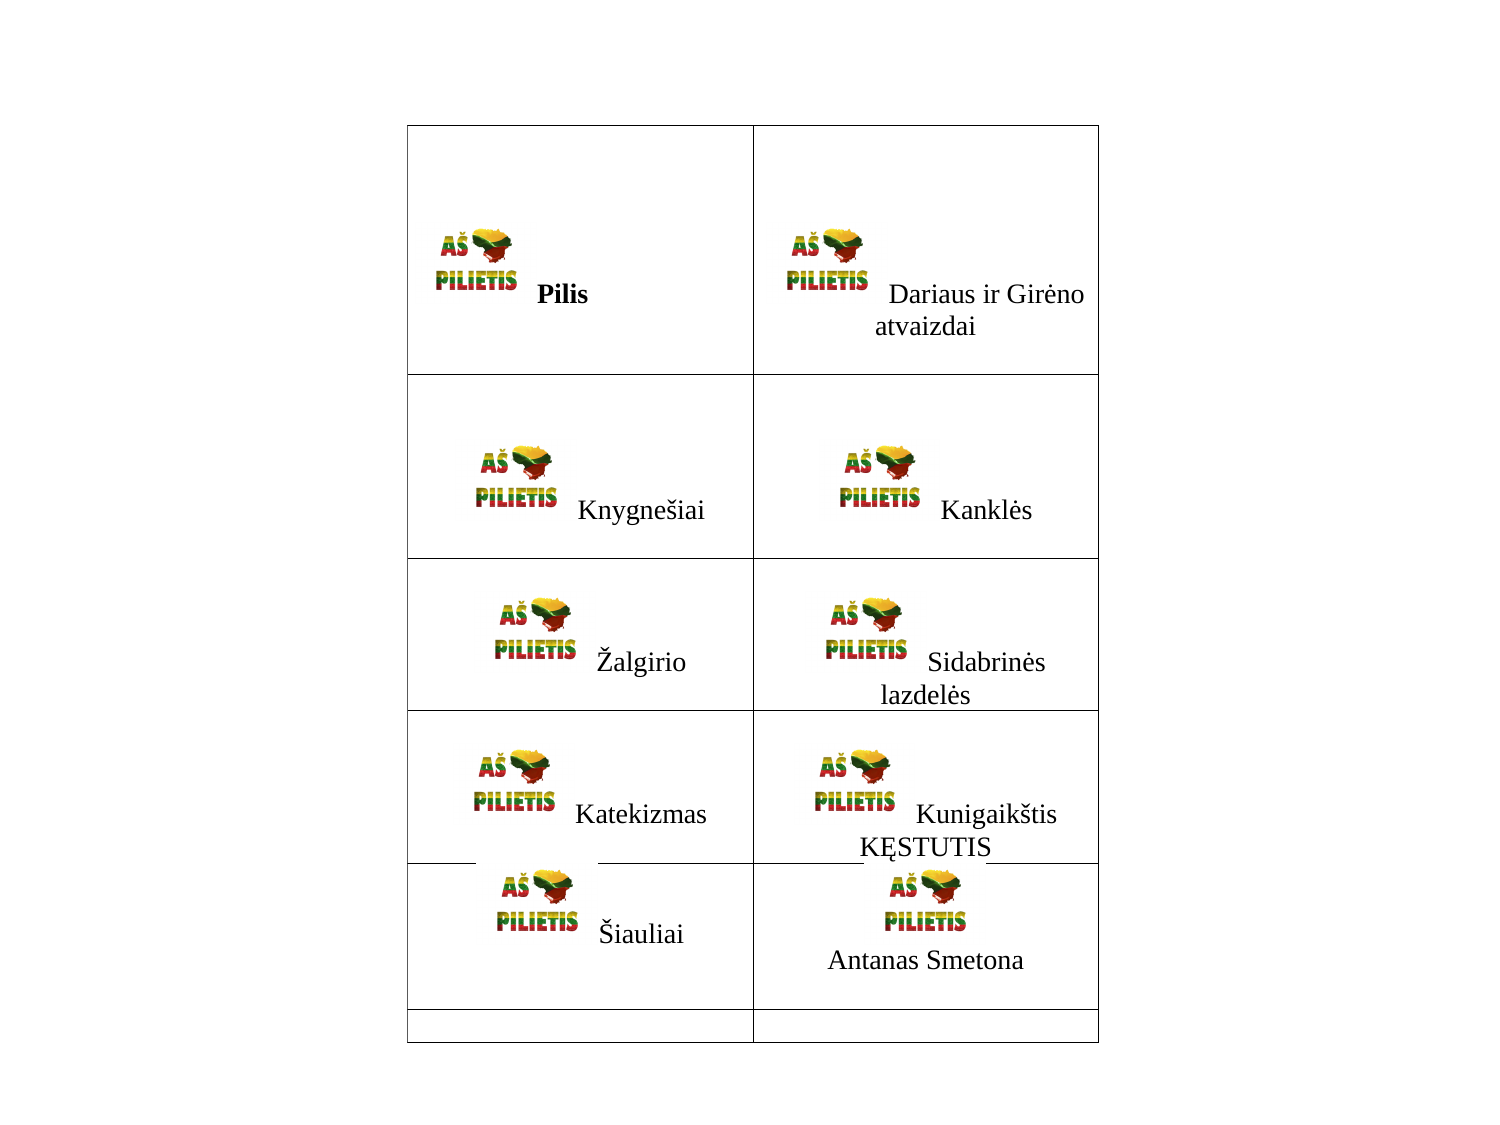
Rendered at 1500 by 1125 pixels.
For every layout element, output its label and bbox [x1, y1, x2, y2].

picture [407, 125, 1101, 1044]
